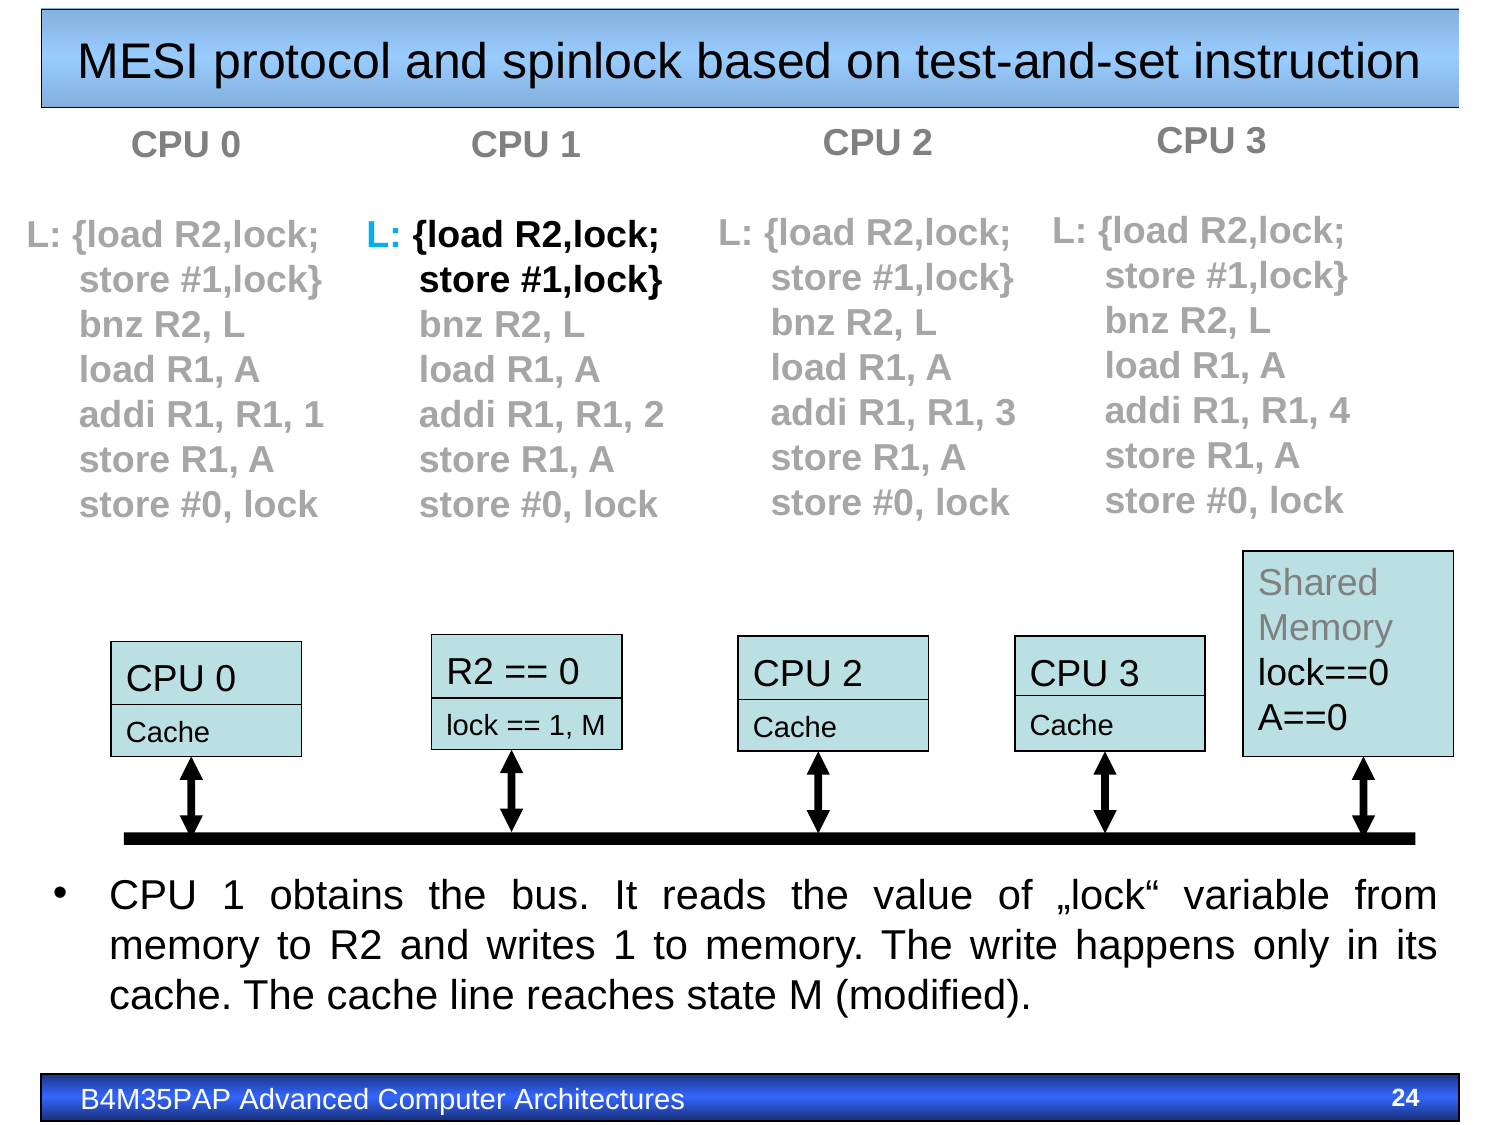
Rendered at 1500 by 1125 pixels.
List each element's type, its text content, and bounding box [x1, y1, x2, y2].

text_box CPU 0 L: {load R2,lock; store #1,lock} bnz R2, L load R1, A addi R1, R1, 1 store R1, A store #0, lock [11, 112, 351, 533]
text_box R2 == 0 [431, 634, 622, 697]
text_box Cache [1014, 695, 1206, 752]
text_box CPU 1 obtains the bus. It reads the value of „lock“ variable from memory to R2 and writes 1 to memory. The write happens only in its cache. The cache line reaches state M (modified). [38, 860, 1454, 1076]
text_box Shared Memory lock==0 A==0 [1243, 550, 1454, 757]
text_box CPU 3 L: {load R2,lock; store #1,lock} bnz R2, L load R1, A addi R1, R1, 4 store R1, A store #0, lock [1037, 108, 1386, 529]
text_box CPU 2 L: {load R2,lock; store #1,lock} bnz R2, L load R1, A addi R1, R1, 3 store R1, A store #0, lock [703, 110, 1053, 531]
text_box Cache [111, 704, 302, 757]
text_box lock == 1, M [431, 697, 622, 750]
text_box CPU 1 L: {load R2,lock; store #1,lock} bnz R2, L load R1, A addi R1, R1, 2 store R1, A store #0, lock [351, 112, 701, 533]
text_box CPU 2 [738, 636, 929, 699]
title MESI protocol and spinlock based on test-and-set instruction [41, 8, 1459, 108]
text_box CPU 0 [111, 641, 302, 704]
text_box CPU 3 [1014, 636, 1206, 695]
text_box Cache [738, 699, 929, 752]
